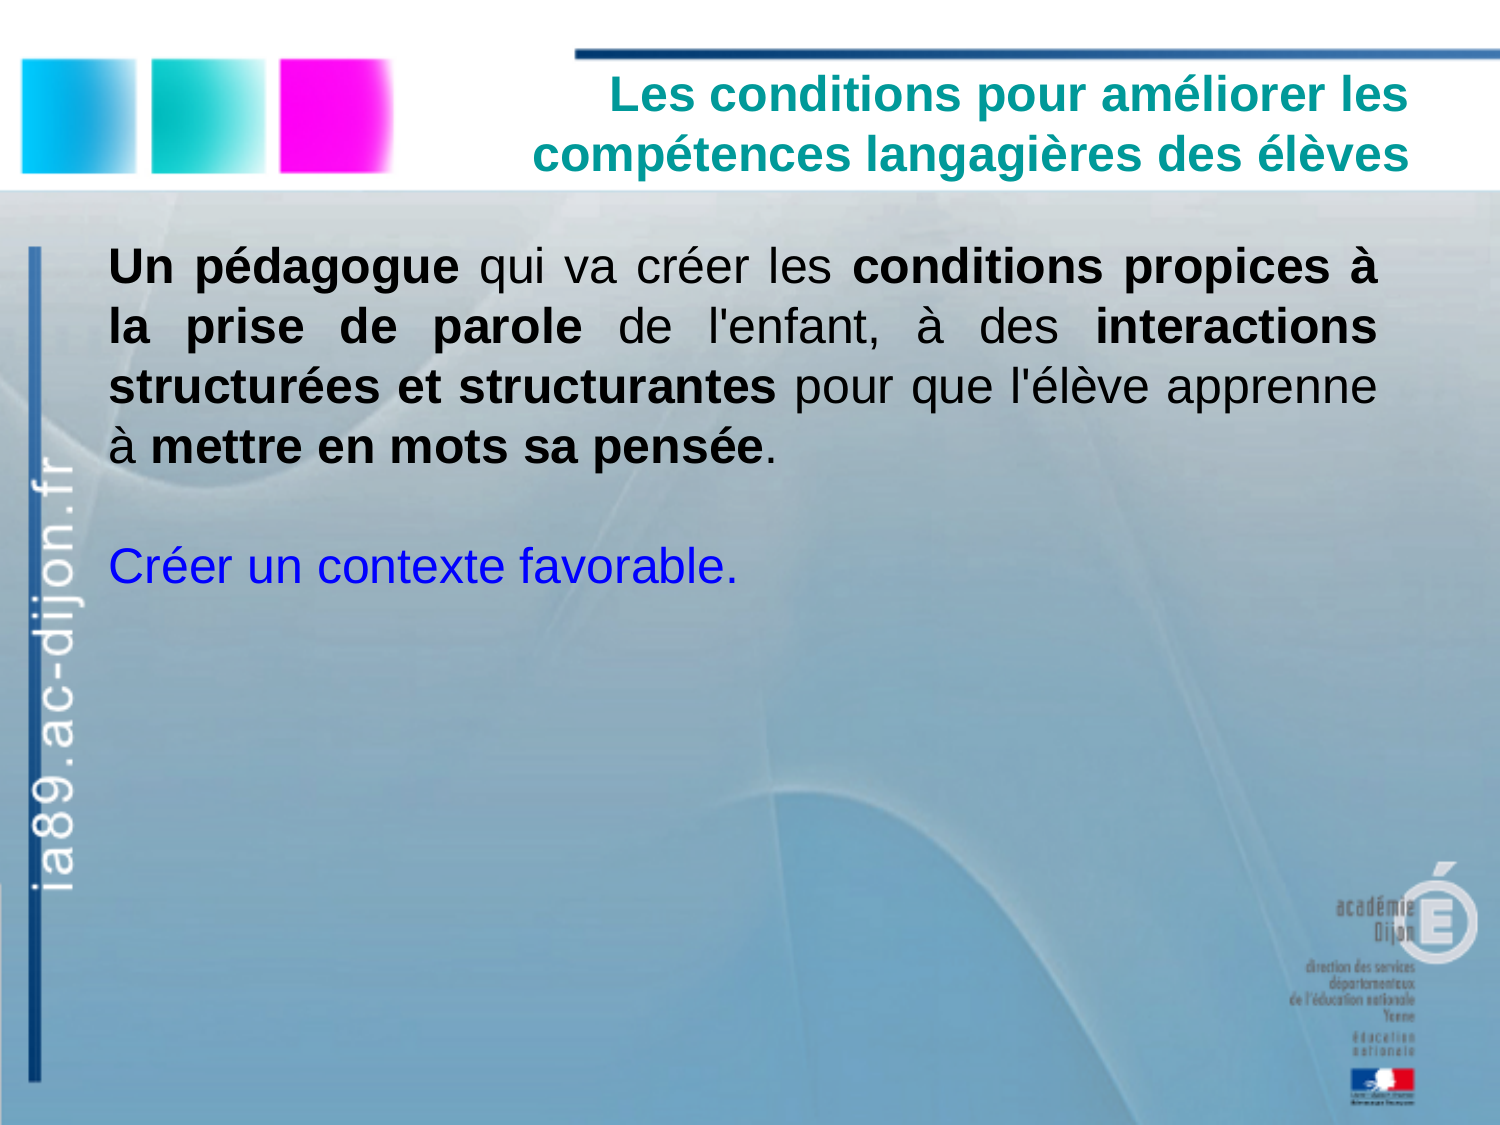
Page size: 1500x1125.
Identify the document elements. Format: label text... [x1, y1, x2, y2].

text_box Un pédagogue qui va créer les conditions propices à la prise de parole de l'enfant, à des interactions structurées et structurantes pour que l'élève apprenne à mettre en mots sa pensée. Créer un contexte favorable. [94, 225, 1394, 601]
title Les conditions pour améliorer les compétences langagières des élèves [454, 42, 1426, 200]
picture [0, 0, 1500, 1125]
